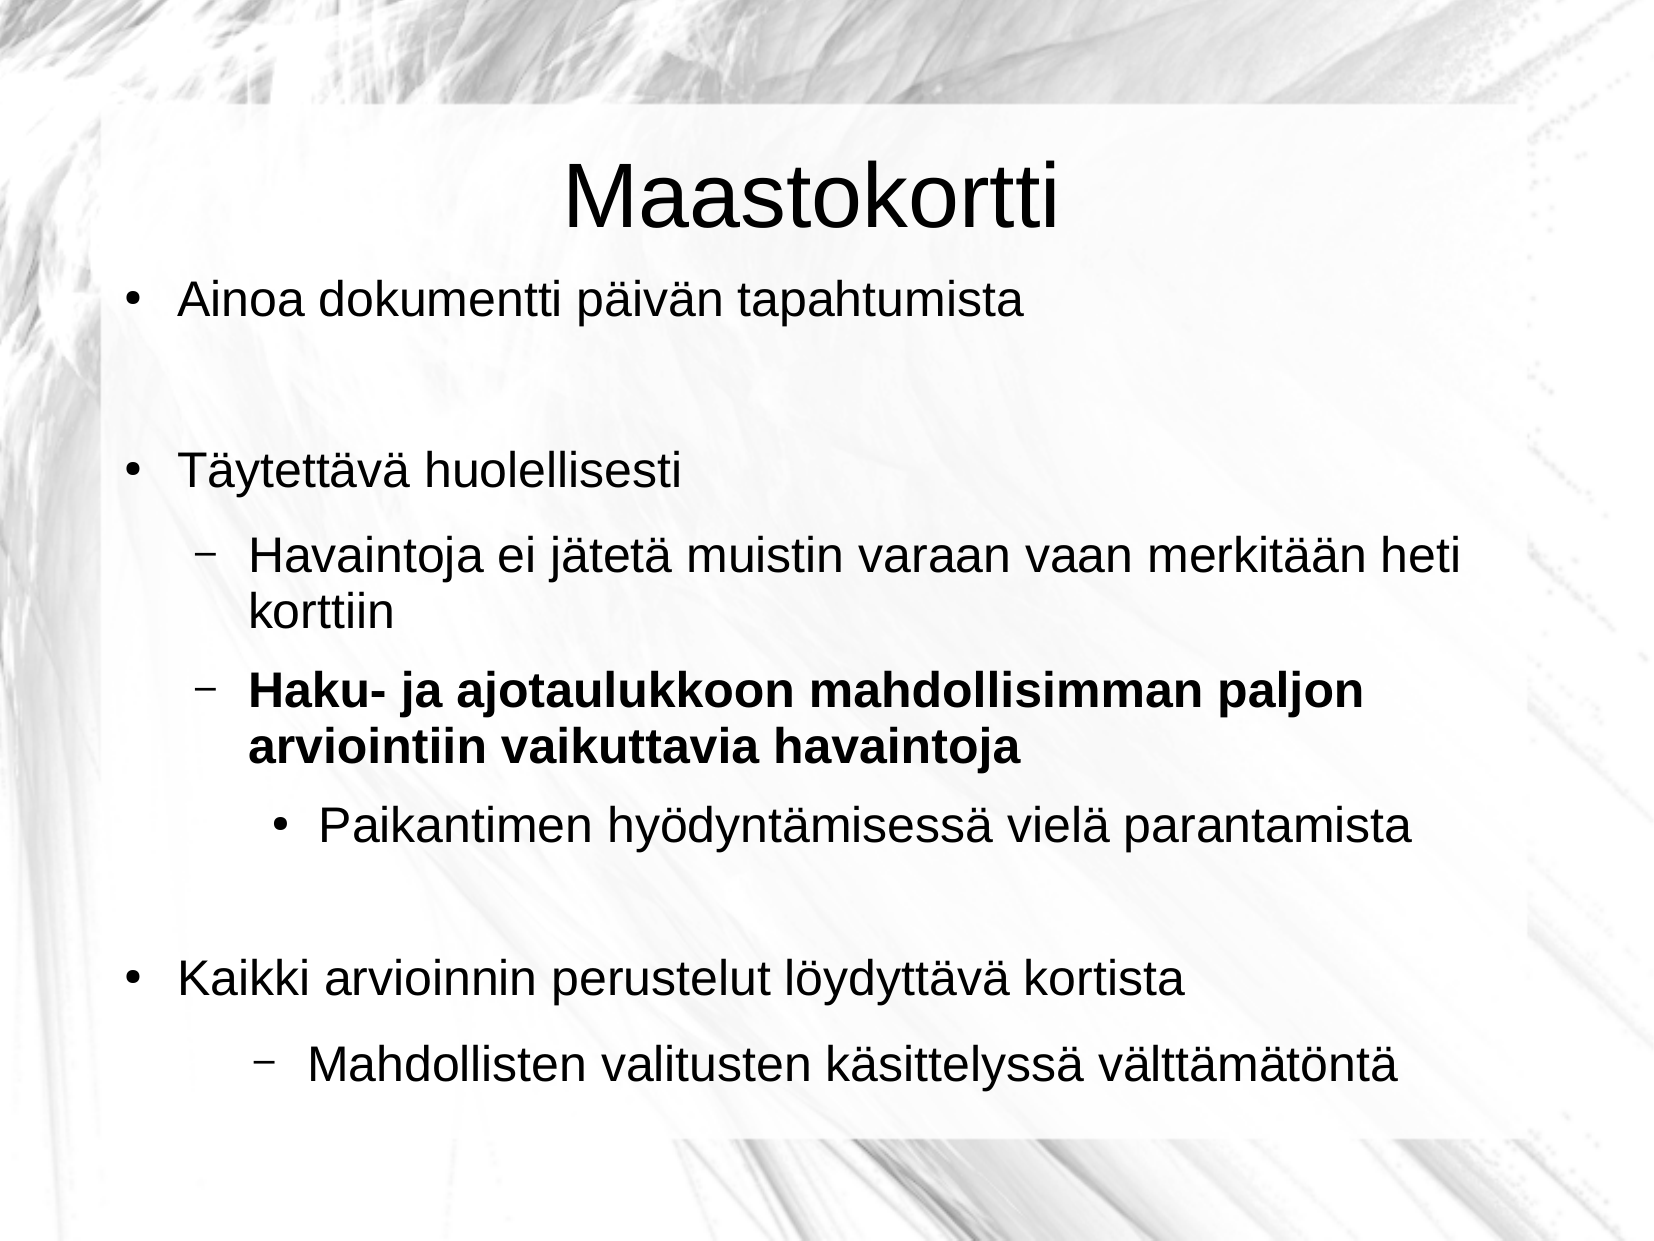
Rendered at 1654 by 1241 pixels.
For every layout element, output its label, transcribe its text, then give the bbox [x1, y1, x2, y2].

title Maastokortti [118, 112, 1506, 271]
list Ainoa dokumentti päivän tapahtumista Täytettävä huolellisesti Havaintoja ei jätetä muistin varaan vaan merkitään heti korttiin Haku- ja ajotaulukkoon mahdollisimman paljon arviointiin vaikuttavia havaintoja Paikantimen hyödyntämisessä vielä parantamista Kaikki arvioinnin perustelut löydyttävä kortista Mahdollisten valitusten käsittelyssä välttämätöntä [106, 271, 1560, 1095]
picture [0, 0, 1654, 1241]
